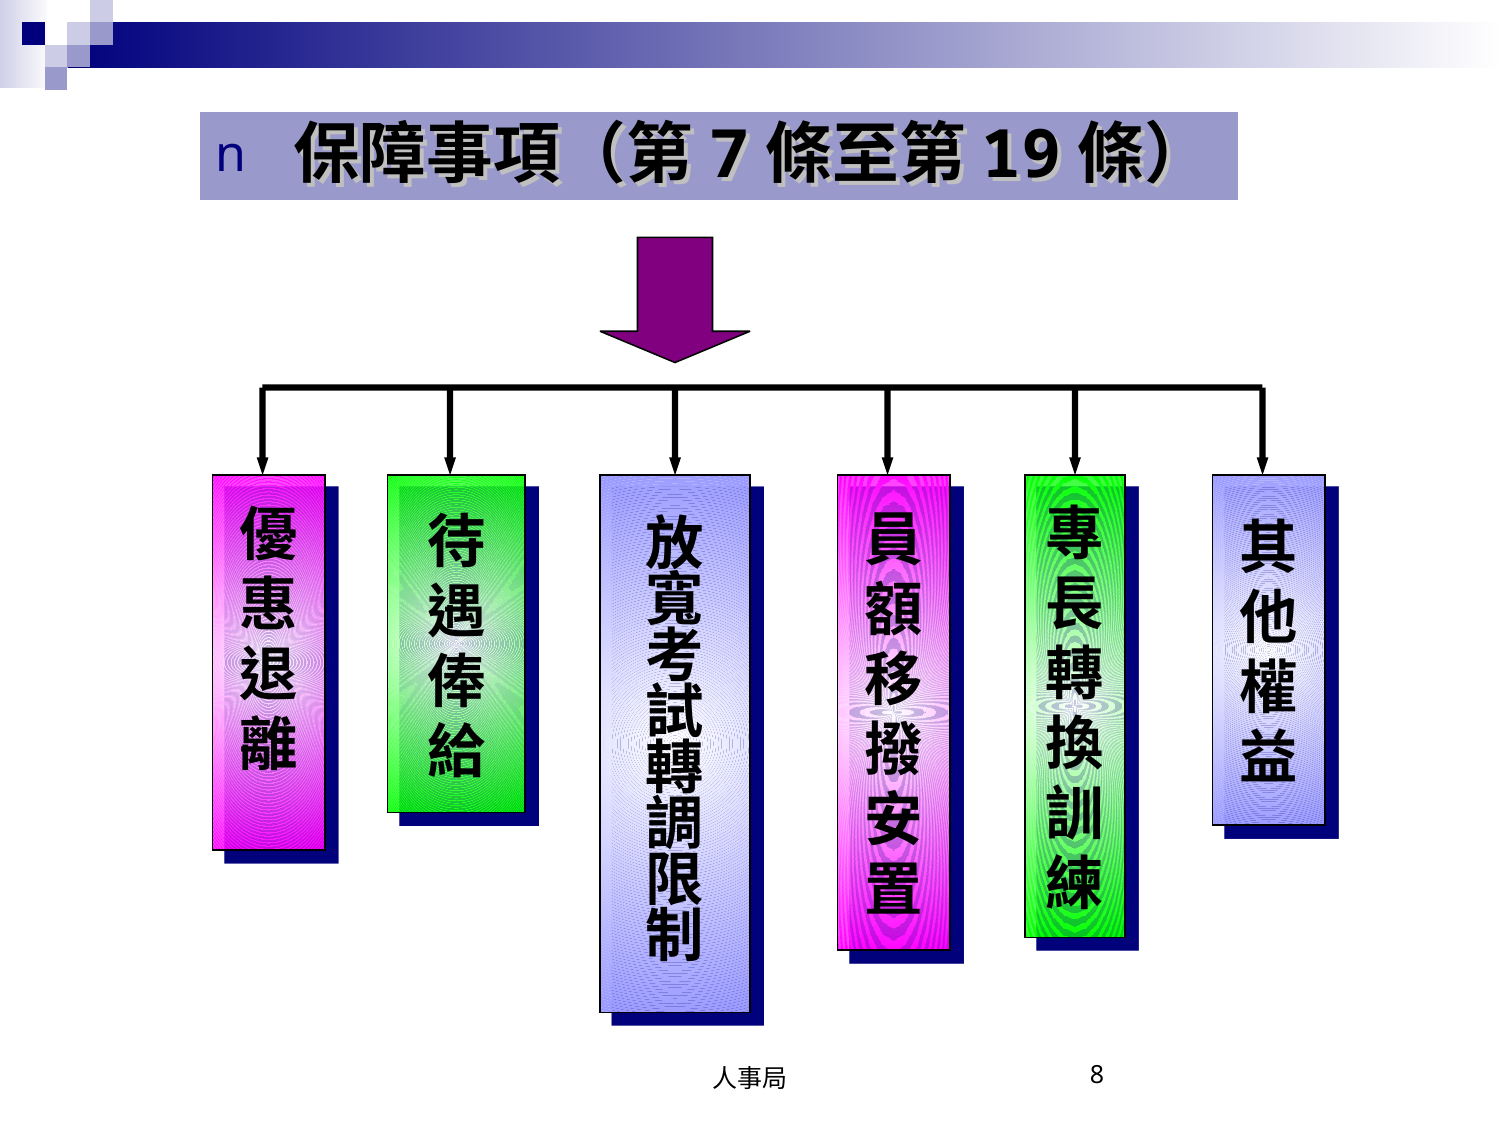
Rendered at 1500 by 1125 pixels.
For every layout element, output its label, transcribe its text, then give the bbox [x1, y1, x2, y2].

text_box 優 惠 退 離 [212, 475, 325, 850]
text_box 待 遇 俸 給 [388, 475, 525, 812]
text_box 員 額 移 撥 安 置 [837, 475, 950, 950]
text_box 人事局 [512, 1025, 988, 1101]
text_box 放 寬 考 試 轉 調 限 制 [600, 475, 750, 1013]
text_box [600, 237, 751, 363]
text_box 其 他 權 益 [1212, 475, 1325, 825]
text_box 保障事項（第7條至第19條） [200, 112, 1238, 200]
text_box 專 長 轉 換 訓 練 [1025, 475, 1125, 938]
text_box [1074, 1025, 1426, 1101]
